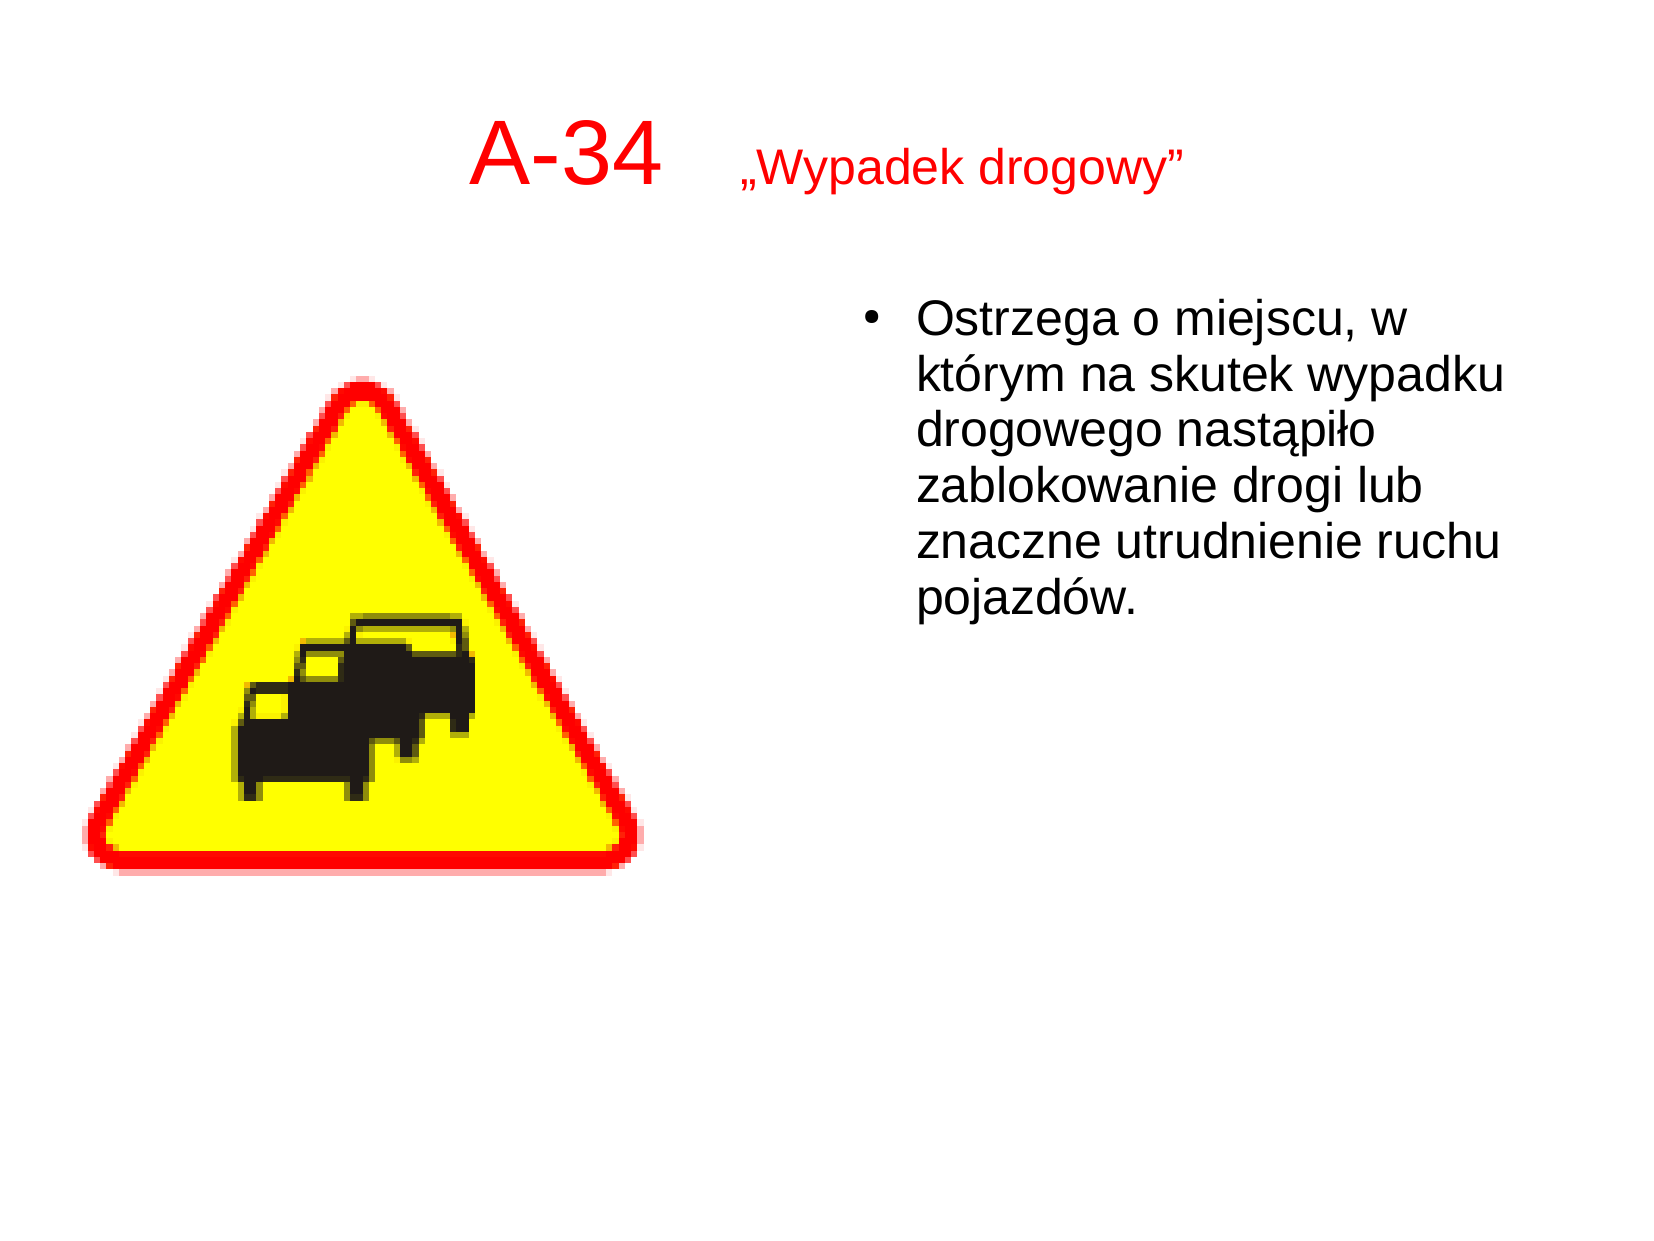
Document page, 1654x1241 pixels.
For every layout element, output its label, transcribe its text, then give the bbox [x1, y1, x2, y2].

picture [82, 376, 644, 876]
title A-34 „Wypadek drogowy” [82, 56, 1571, 250]
list Ostrzega o miejscu, w którym na skutek wypadku drogowego nastąpiło zablokowanie drogi lub znaczne utrudnienie ruchu pojazdów. [845, 290, 1572, 1094]
